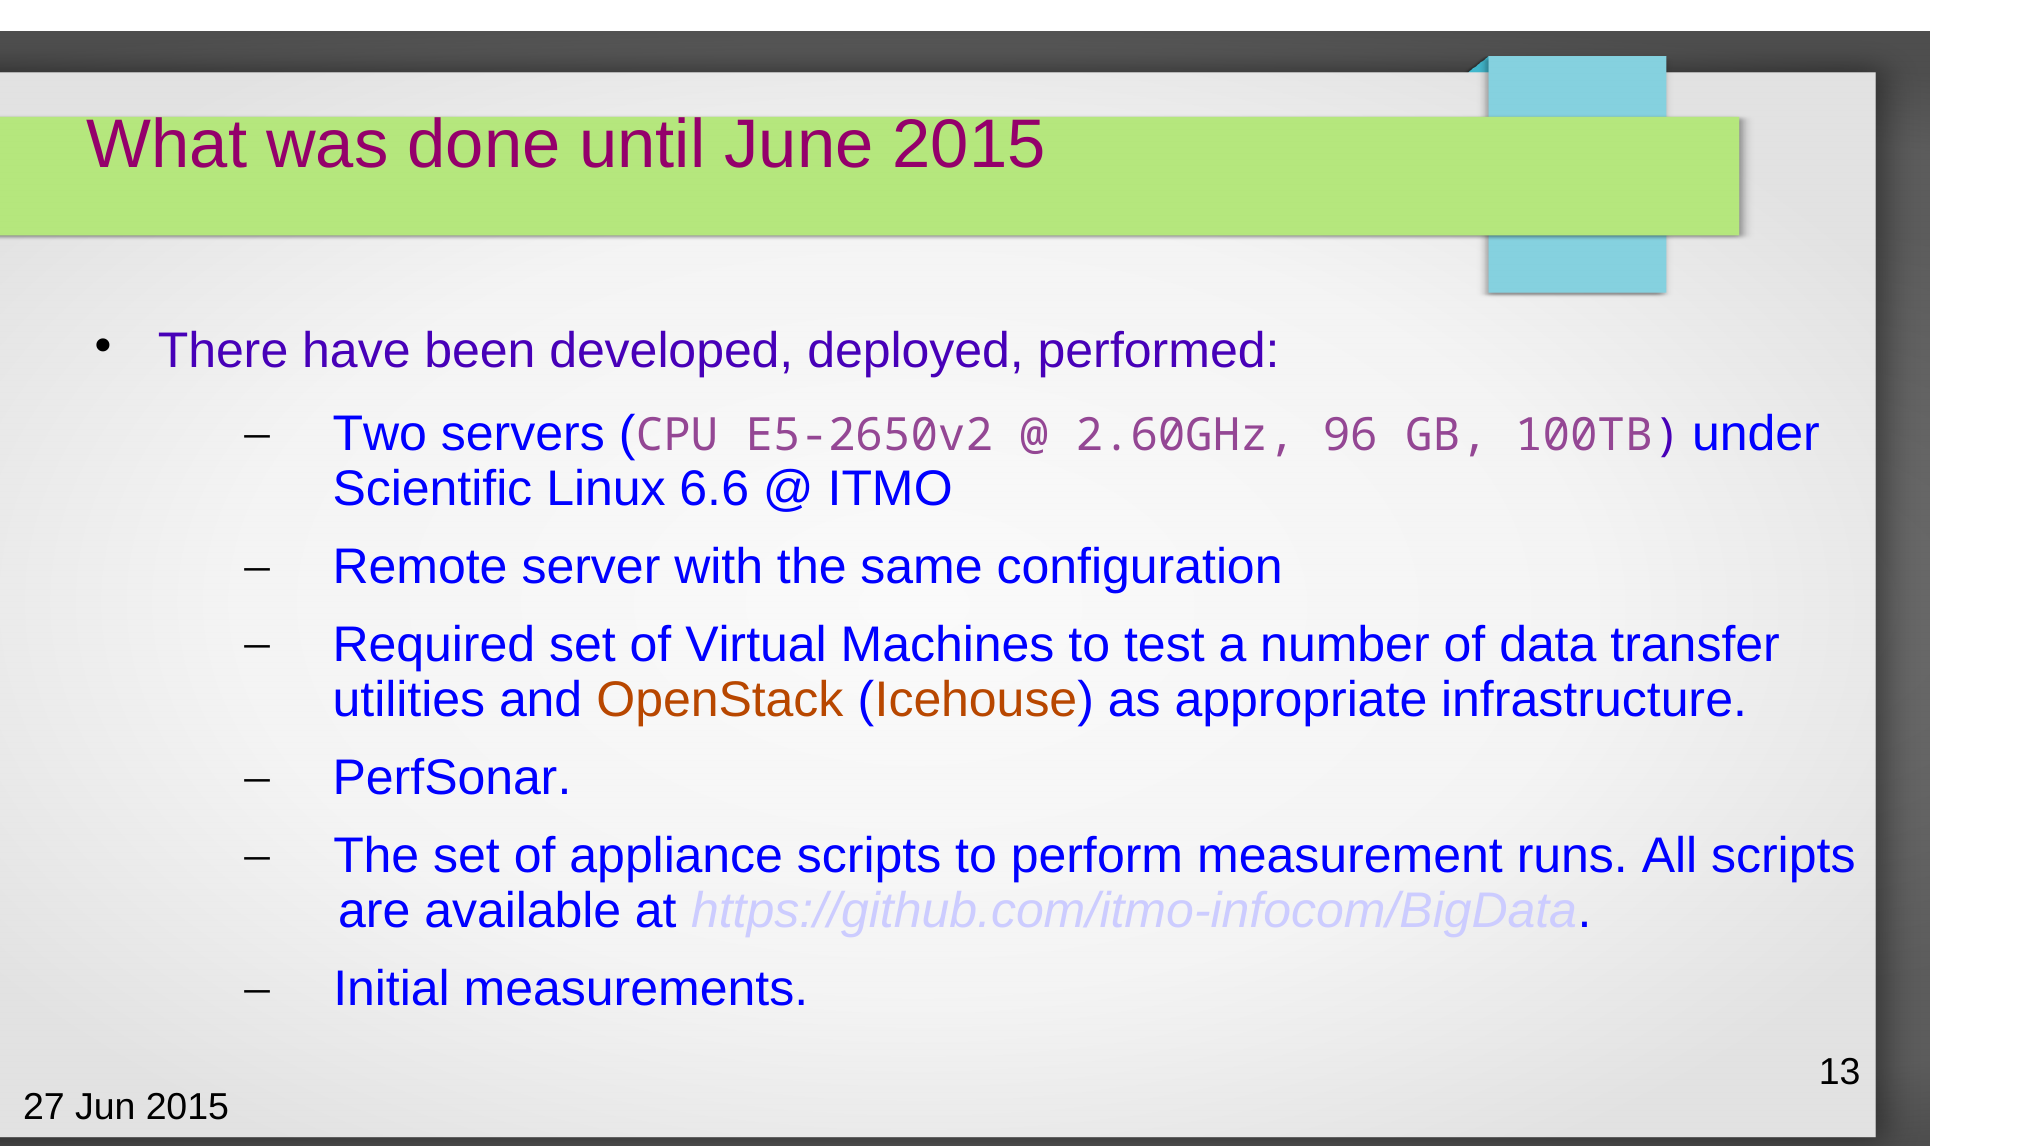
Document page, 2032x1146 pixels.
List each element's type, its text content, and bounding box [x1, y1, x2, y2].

list There have been developed, deployed, performed: Two servers (CPU E5-2650v2 @ 2.60GHz, 96 GB, 100TB) under Scientific Linux 6.6 @ ITMO Remote server with the same configuration Required set of Virtual Machines to test a number of data transfer utilities and OpenStack (Icehouse) as appropriate infrastructure. PerfSonar. The set of appliance scripts to perform measurement runs. All scripts are available at https://github.com/itmo-infocom/BigData. Initial measurements. [94, 318, 1876, 1032]
title What was done until June 2015 [86, 68, 1503, 222]
picture [0, 31, 1930, 1146]
